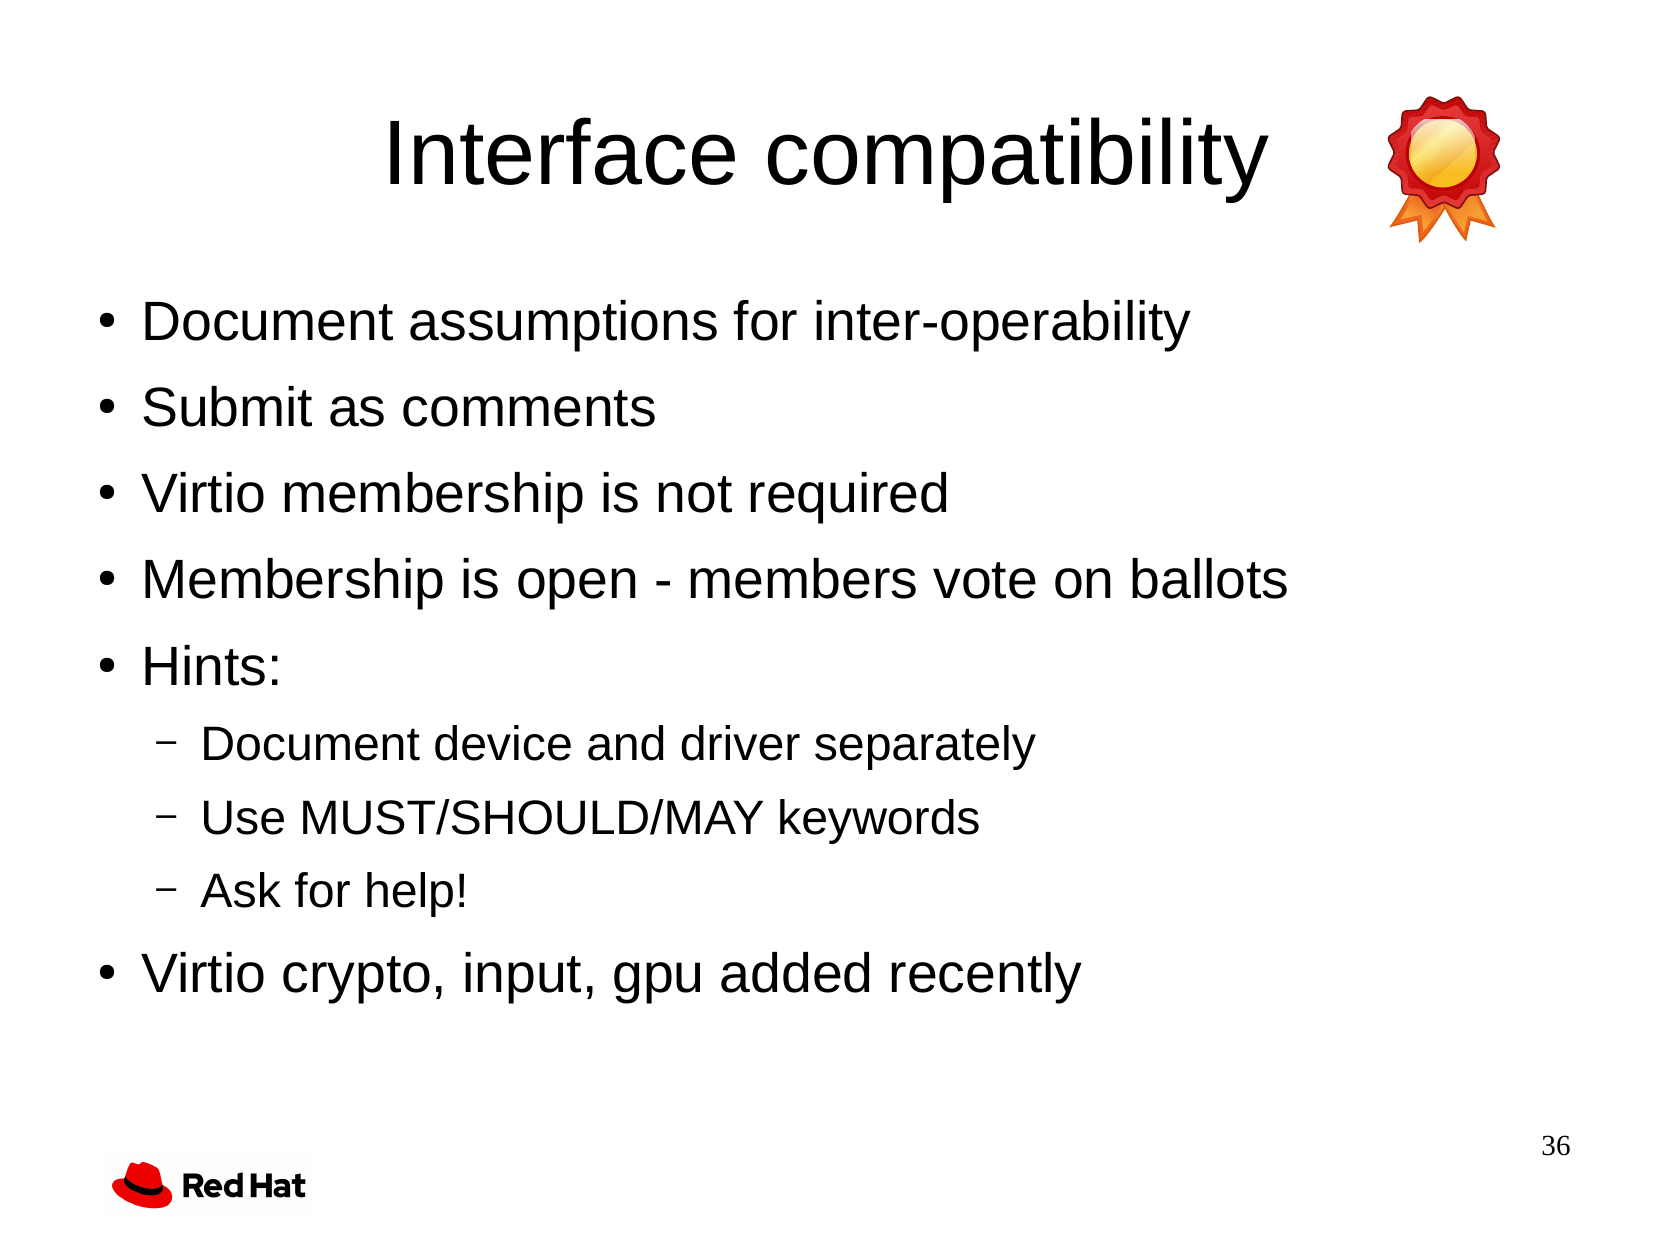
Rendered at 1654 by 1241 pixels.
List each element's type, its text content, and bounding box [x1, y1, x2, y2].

picture [1365, 90, 1523, 248]
title Interface compatibility [82, 49, 1571, 257]
picture [105, 1154, 314, 1216]
list Document assumptions for inter-operability Submit as comments Virtio membership is not required Membership is open - members vote on ballots Hints: Document device and driver separately Use MUST/SHOULD/MAY keywords Ask for help! Virtio crypto, input, gpu added recently [82, 290, 1571, 1010]
